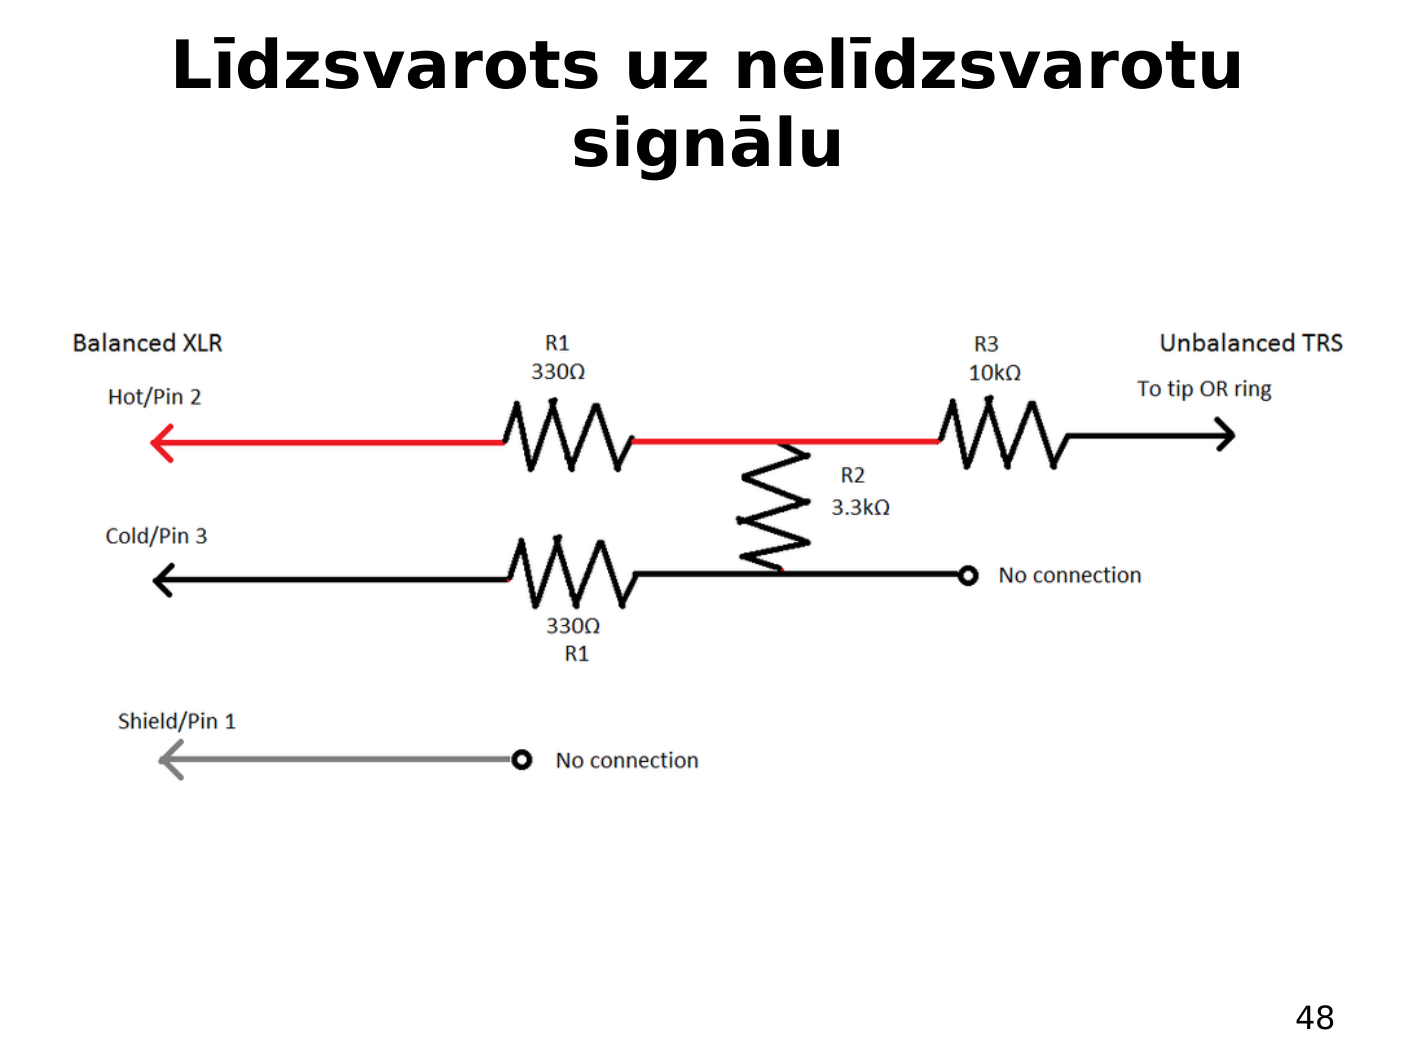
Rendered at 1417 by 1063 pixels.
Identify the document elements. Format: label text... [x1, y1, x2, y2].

title Līdzsvarots uz nelīdzsvarotu signālu [70, 26, 1346, 183]
picture [70, 330, 1346, 783]
